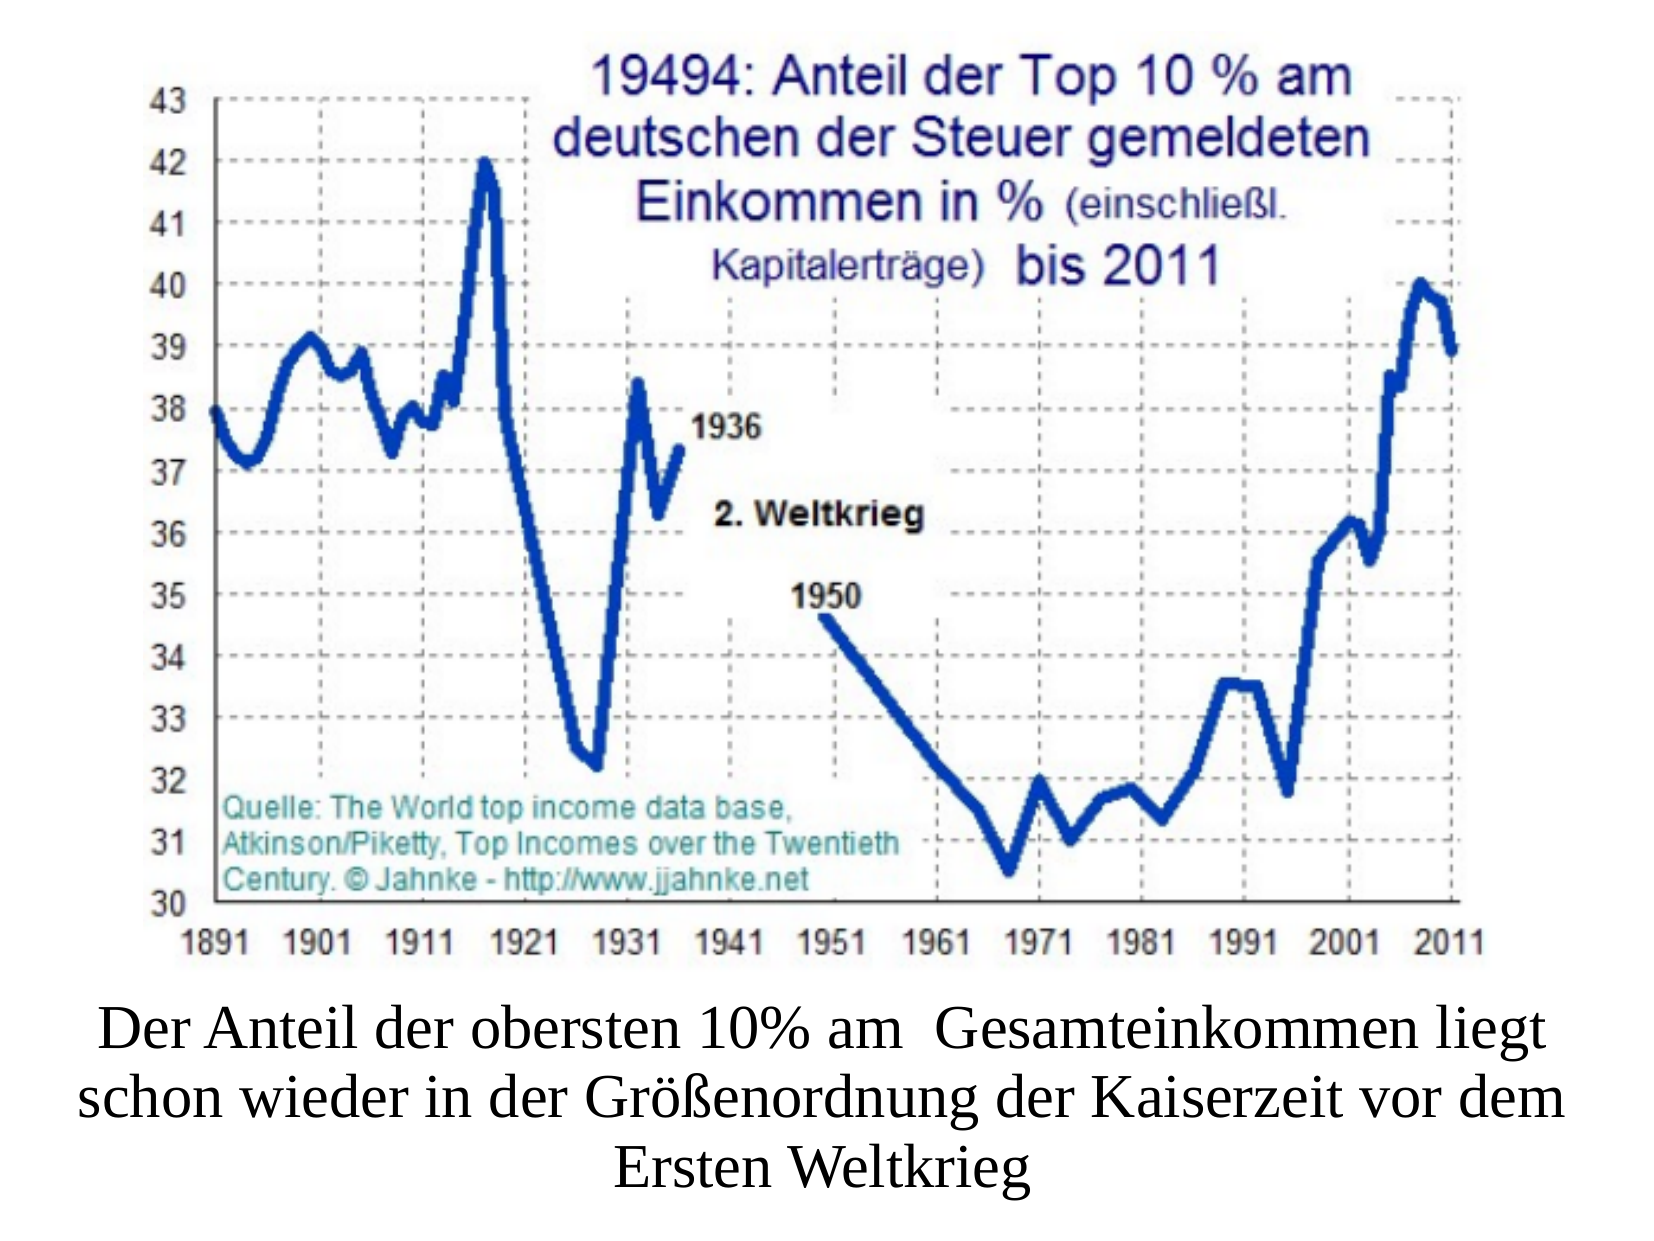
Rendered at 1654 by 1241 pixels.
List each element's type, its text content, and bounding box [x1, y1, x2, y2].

picture [143, 31, 1508, 979]
text_box Der Anteil der obersten 10% am Gesamteinkommen liegt schon wieder in der Größenordnung der Kaiserzeit vor dem Ersten Weltkrieg [63, 985, 1602, 1209]
